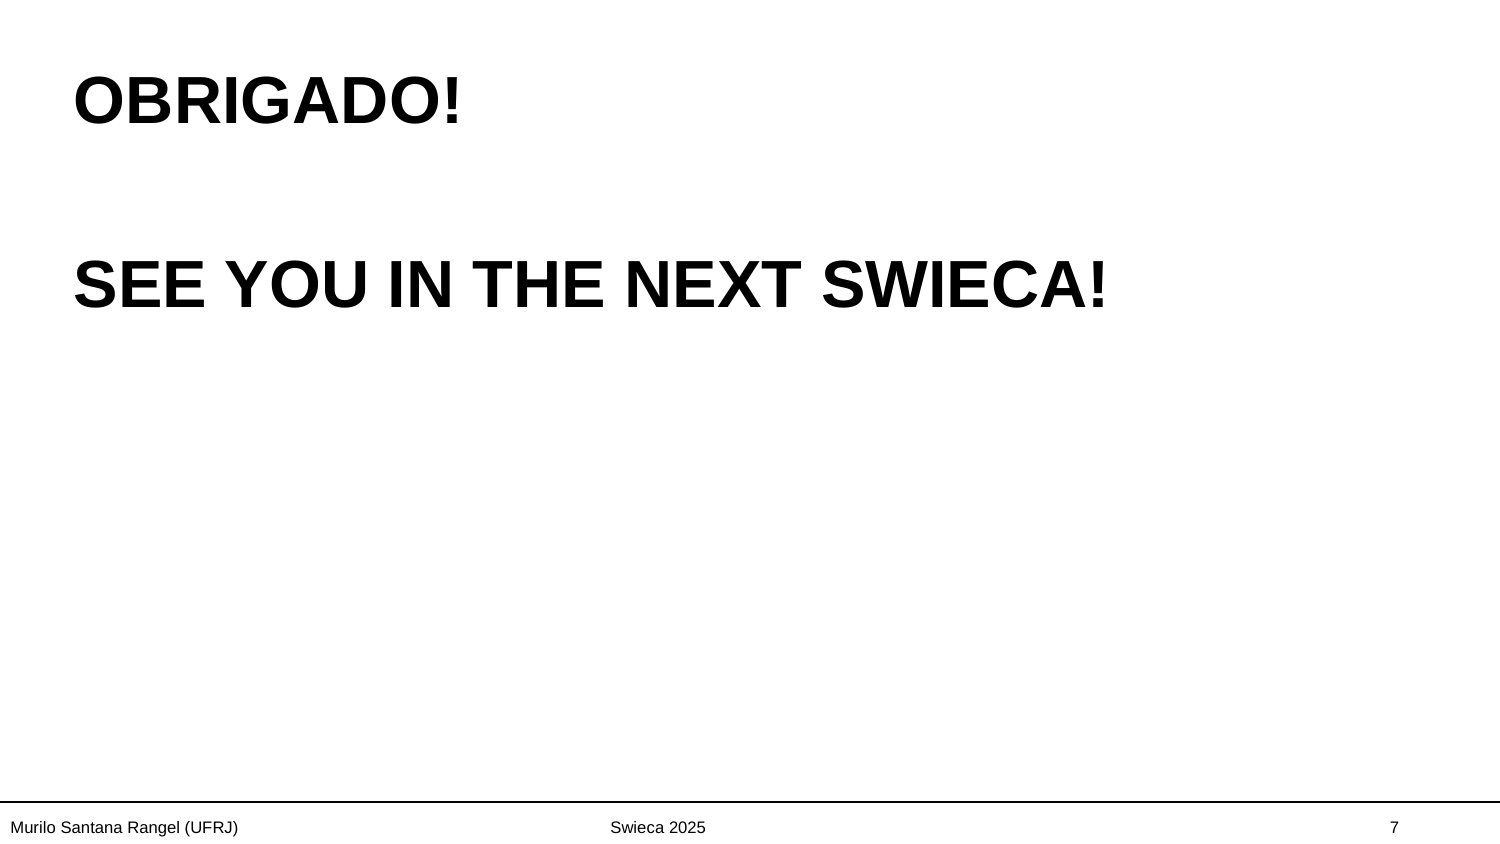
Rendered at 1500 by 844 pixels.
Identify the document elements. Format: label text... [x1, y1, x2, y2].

text_box OBRIGADO! SEE YOU IN THE NEXT SWIECA! [58, 30, 1376, 337]
